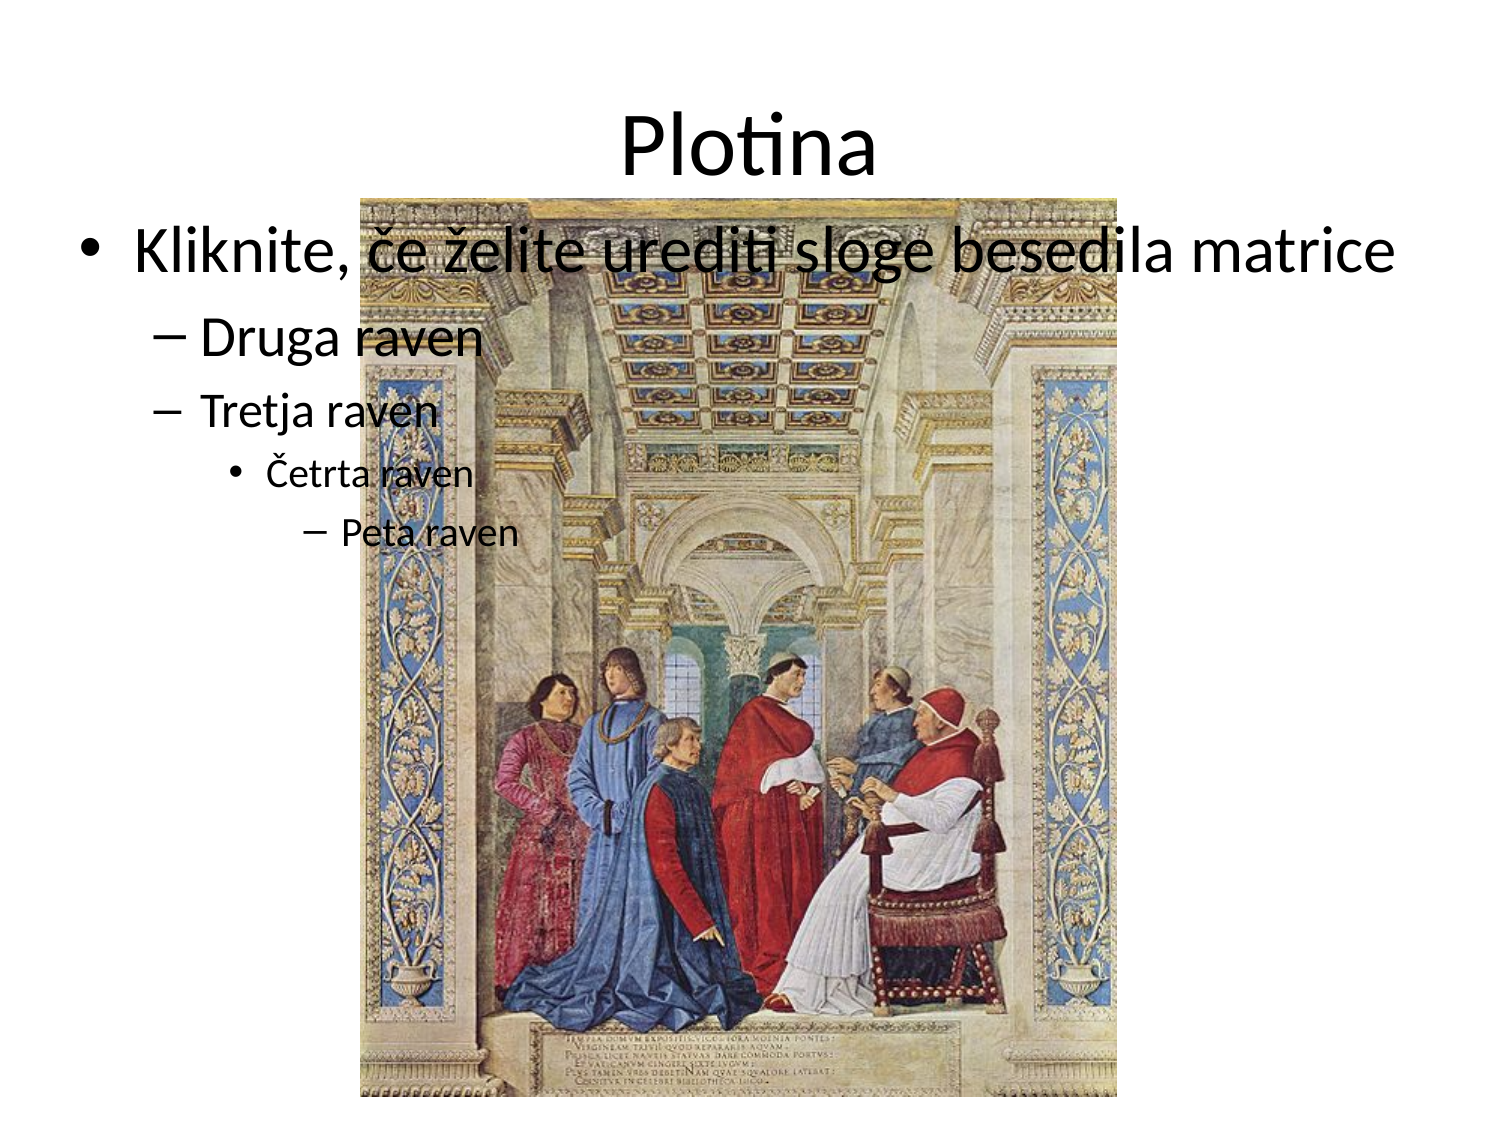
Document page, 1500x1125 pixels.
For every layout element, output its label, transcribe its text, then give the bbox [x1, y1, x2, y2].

picture [360, 198, 1117, 1097]
title Plotina [75, 45, 1425, 233]
